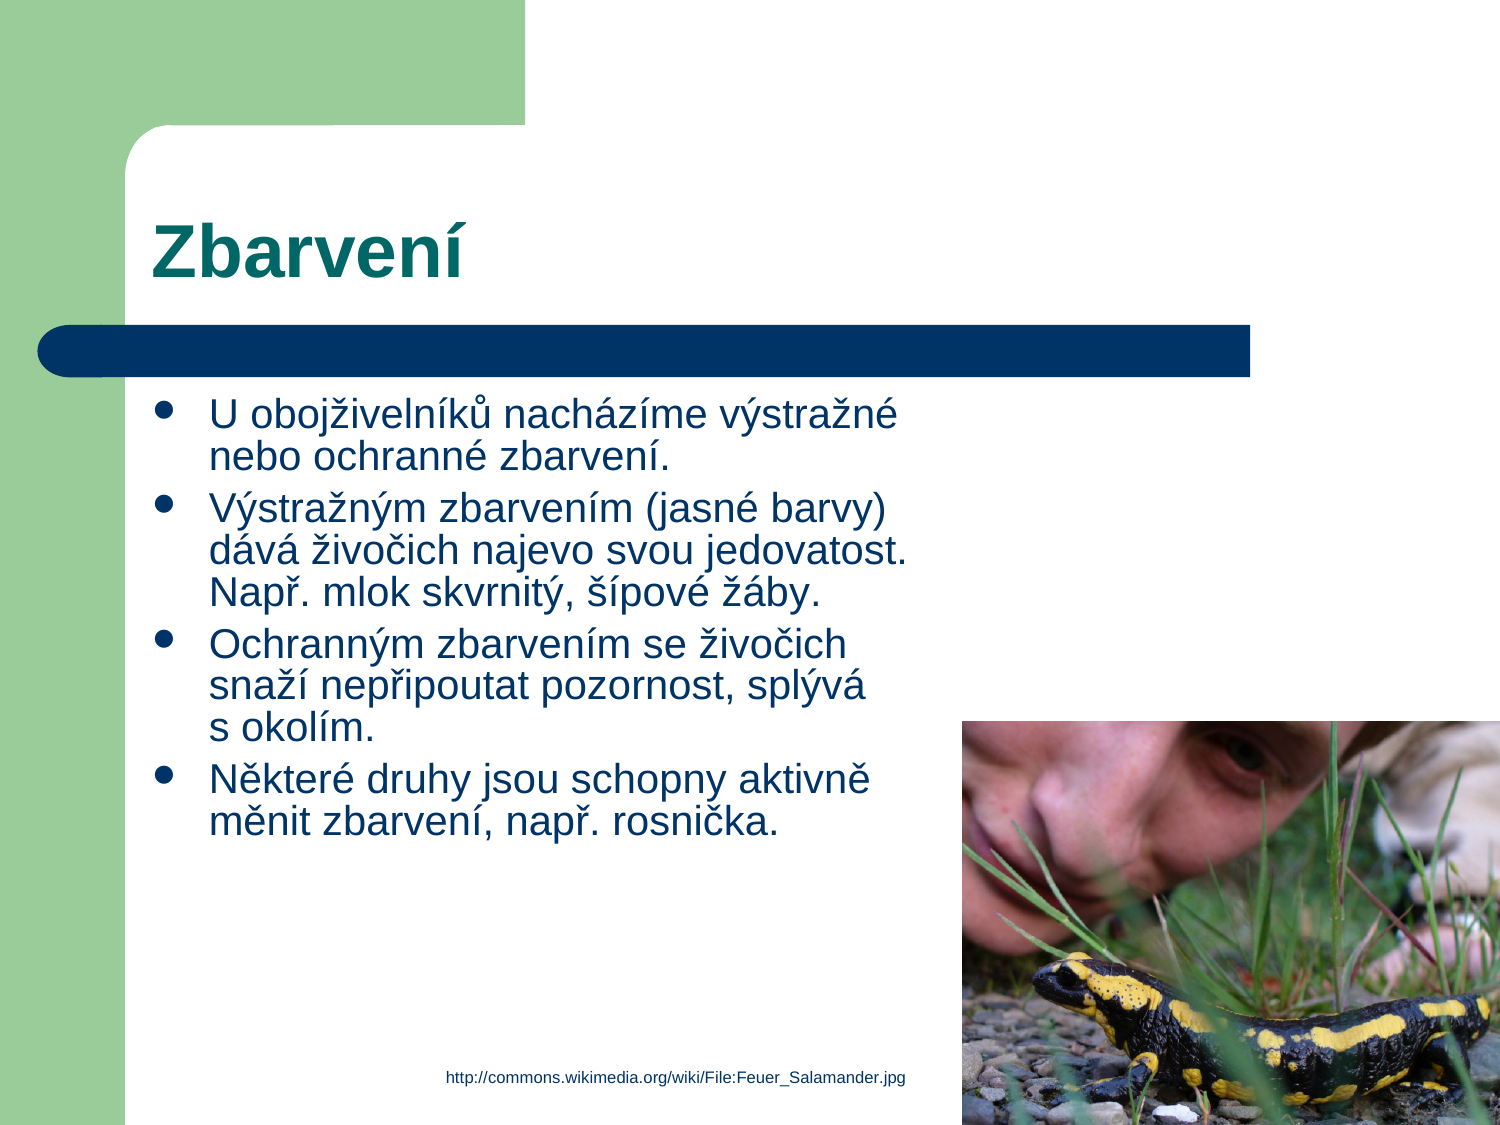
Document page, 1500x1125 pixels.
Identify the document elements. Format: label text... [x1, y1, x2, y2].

picture [962, 721, 1500, 1125]
list U obojživelníků nacházíme výstražné nebo ochranné zbarvení. Výstražným zbarvením (jasné barvy) dává živočich najevo svou jedovatost. Např. mlok skvrnitý, šípové žáby. Ochranným zbarvením se živočich snaží nepřipoutat pozornost, splývá s okolím. Některé druhy jsou schopny aktivně měnit zbarvení, např. rosnička. [137, 387, 963, 999]
title Zbarvení [136, 136, 1414, 301]
text_box http://commons.wikimedia.org/wiki/File:Feuer_Salamander.jpg [430, 1059, 951, 1125]
